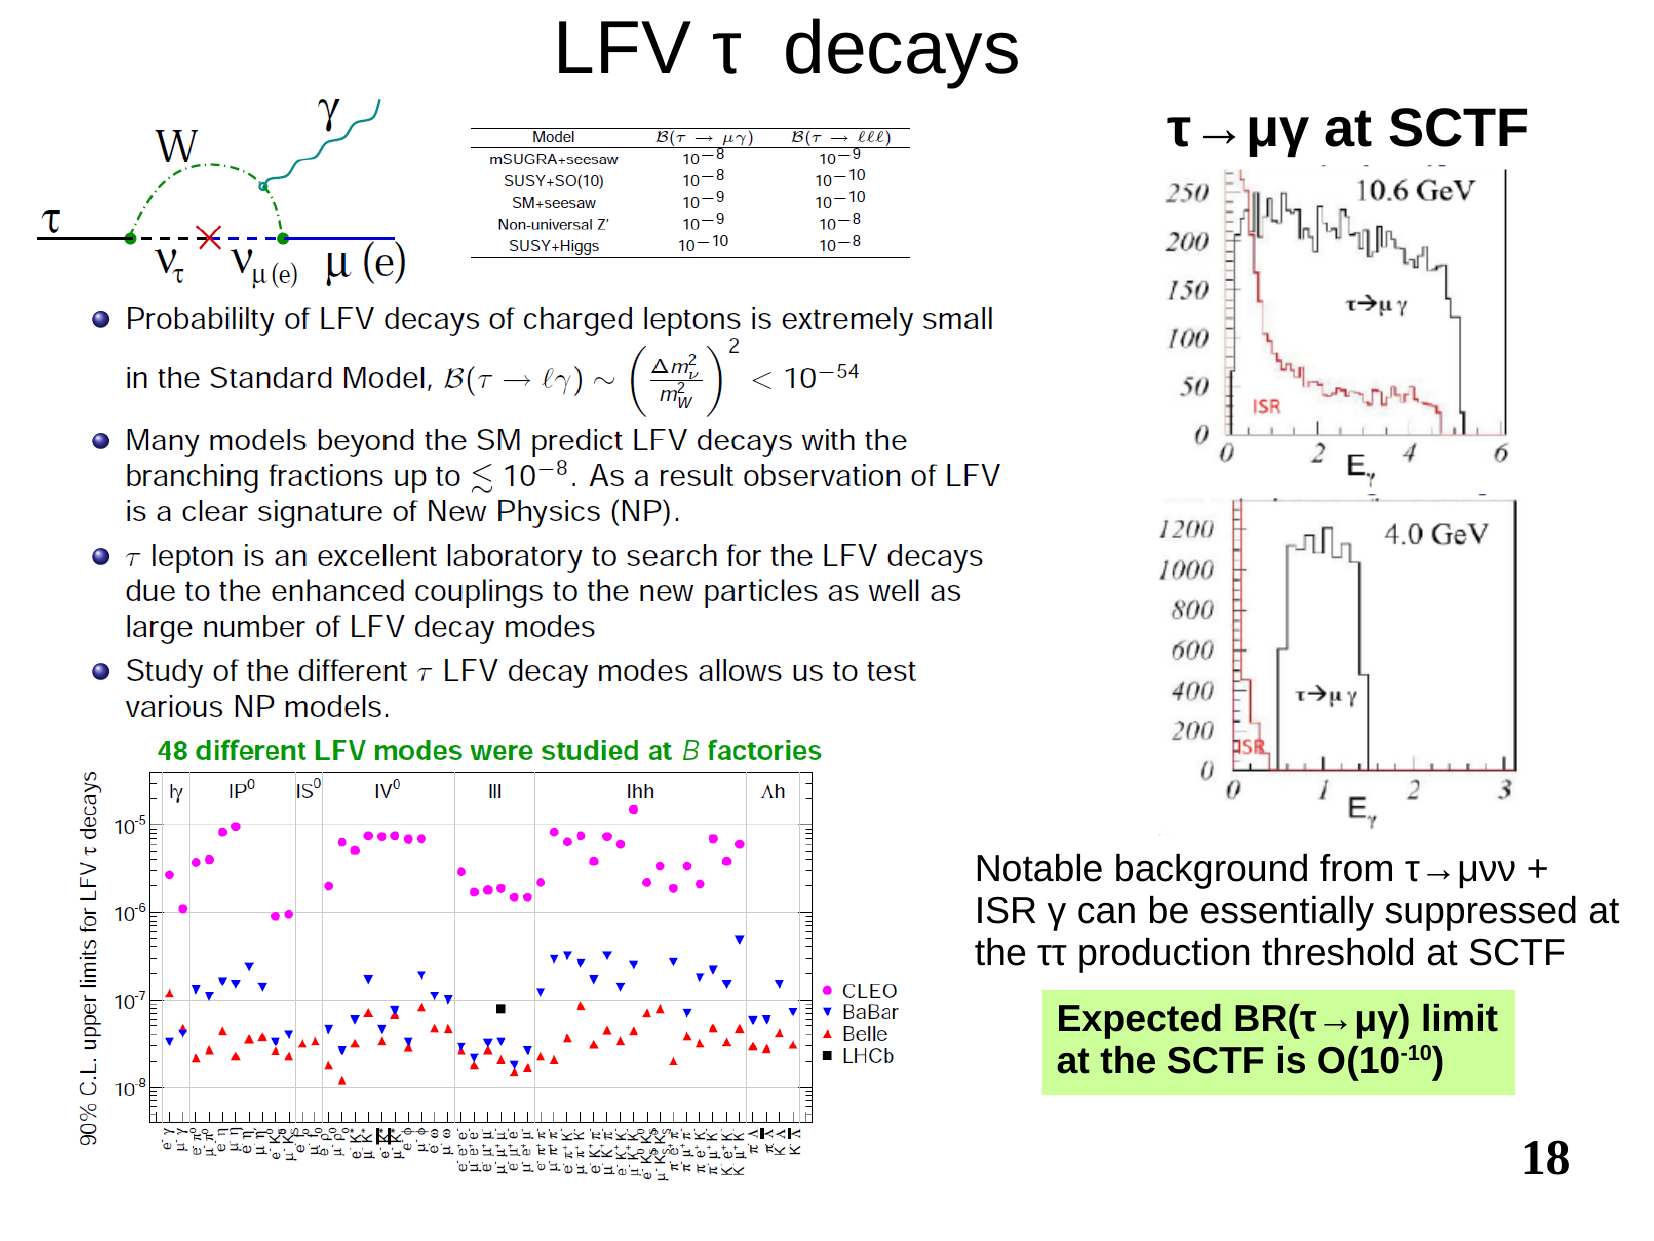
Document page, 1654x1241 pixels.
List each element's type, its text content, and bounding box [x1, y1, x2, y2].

text_box τ→μγ at SCTF [1153, 90, 1546, 166]
picture [1159, 494, 1531, 836]
picture [75, 734, 901, 1186]
text_box Notable background from τ→μνν + ISR γ can be essentially suppressed at the ττ production threshold at SCTF [960, 840, 1636, 991]
picture [35, 89, 1006, 721]
picture [1165, 166, 1516, 488]
title LFV τ decays [465, 5, 1111, 91]
text_box Expected BR(τ→μγ) limit at the SCTF is O(10-10) [1041, 990, 1516, 1096]
